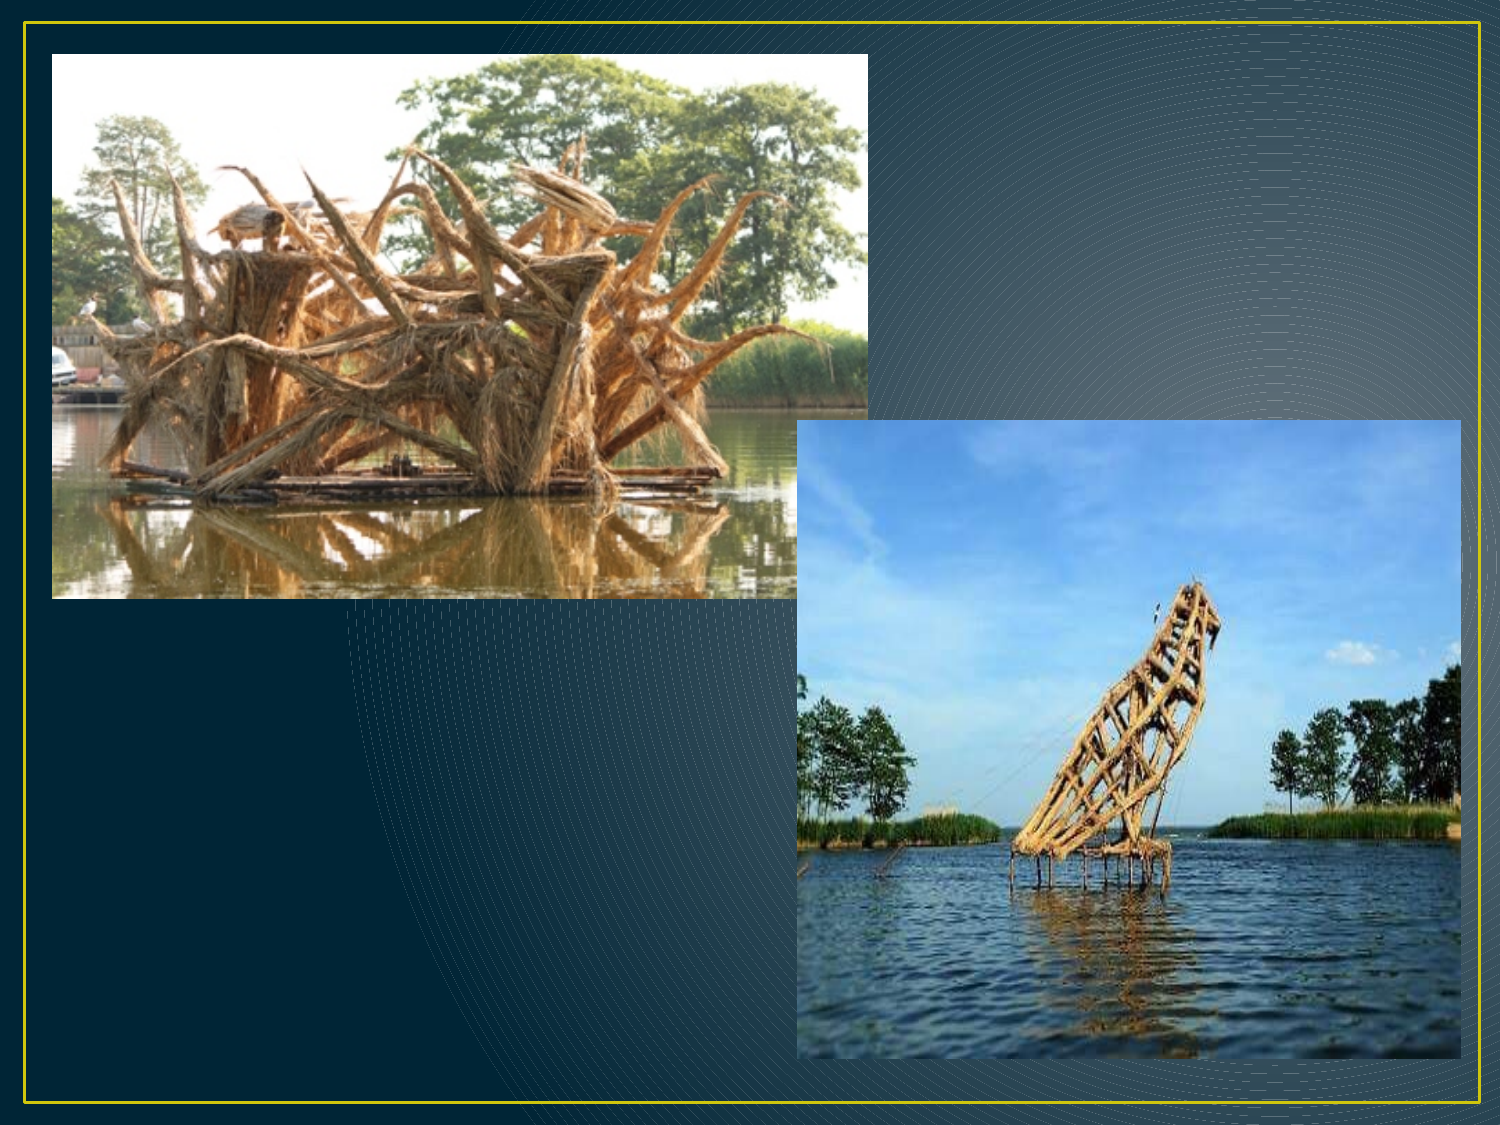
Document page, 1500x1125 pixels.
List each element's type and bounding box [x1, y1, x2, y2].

picture [53, 54, 1461, 1059]
